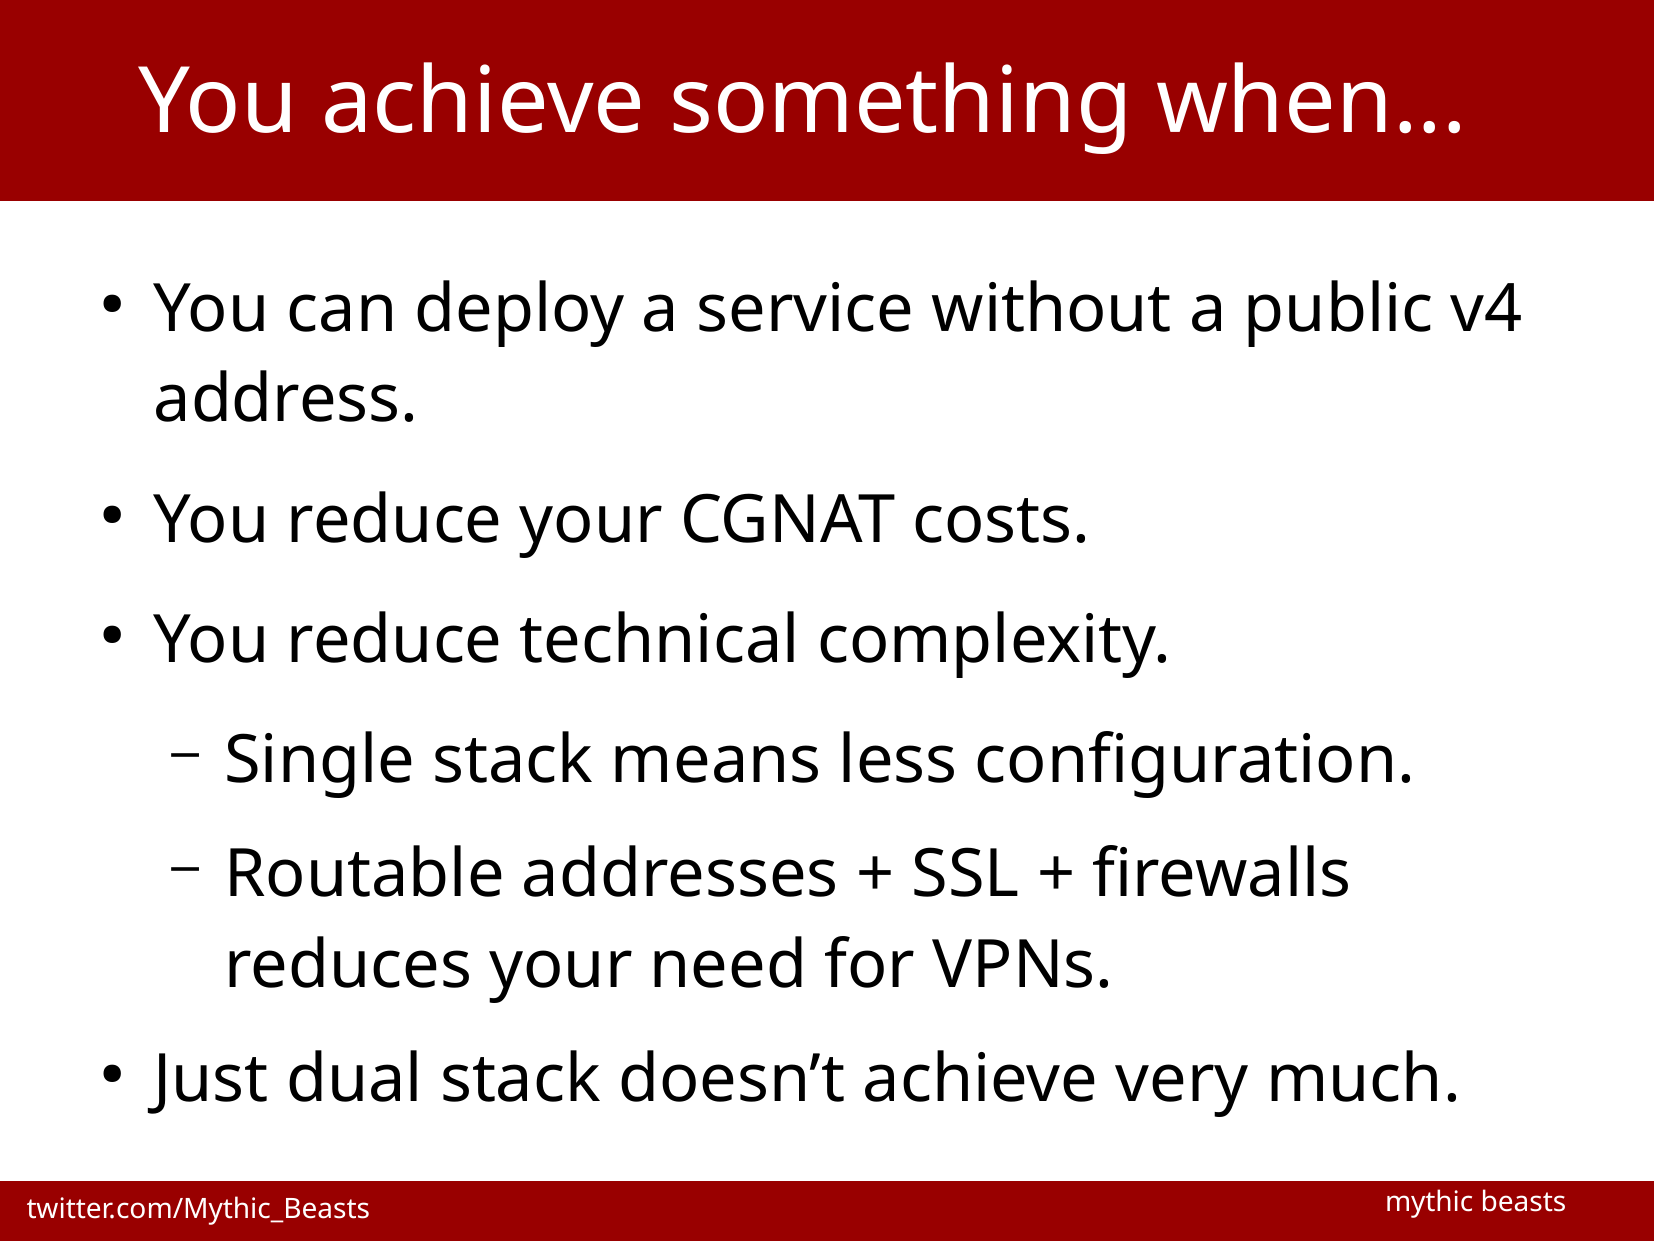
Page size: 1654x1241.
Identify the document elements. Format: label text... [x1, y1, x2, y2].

list You can deploy a service without a public v4 address. You reduce your CGNAT costs. You reduce technical complexity. Single stack means less configuration. Routable addresses + SSL + firewalls reduces your need for VPNs. Just dual stack doesn’t achieve very much. [82, 259, 1571, 1063]
title You achieve something when... [59, 0, 1548, 201]
